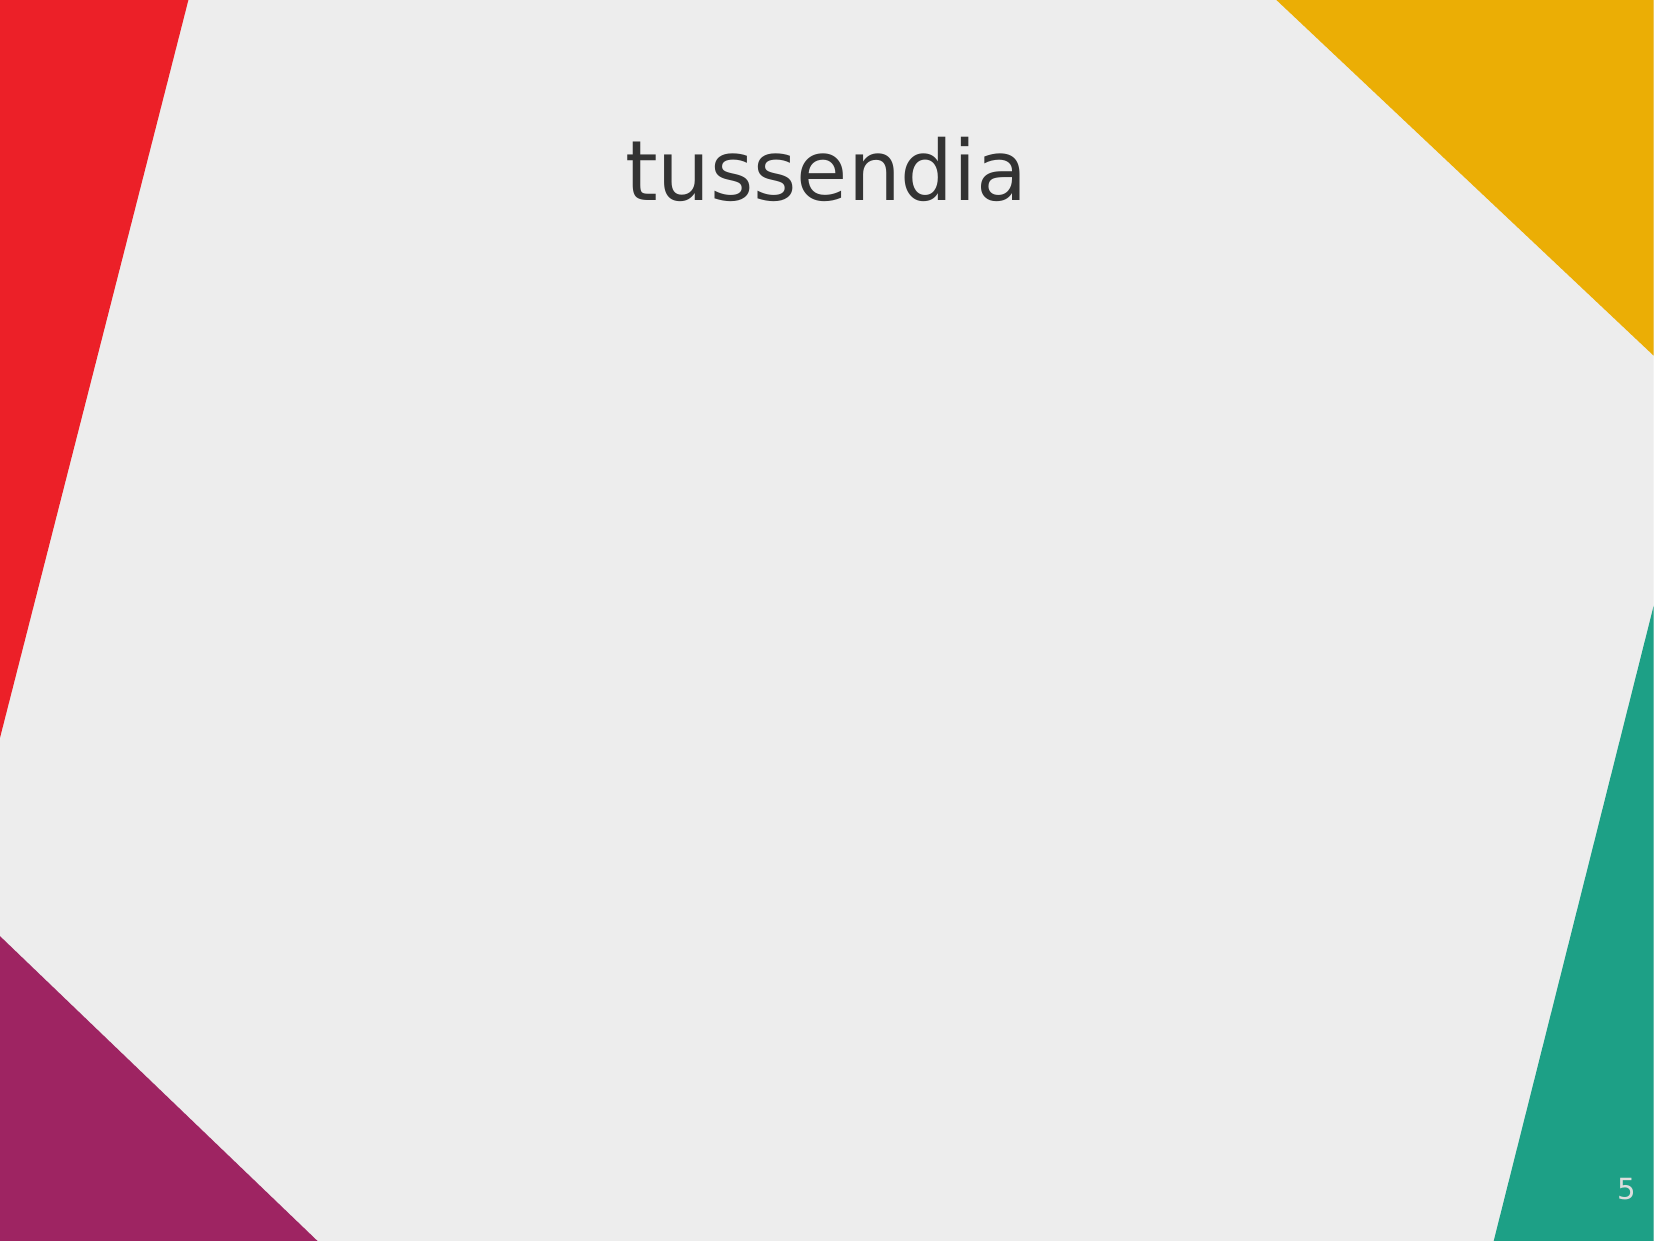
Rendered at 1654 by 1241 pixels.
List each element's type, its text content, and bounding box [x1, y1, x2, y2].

title tussendia [114, 73, 1539, 271]
